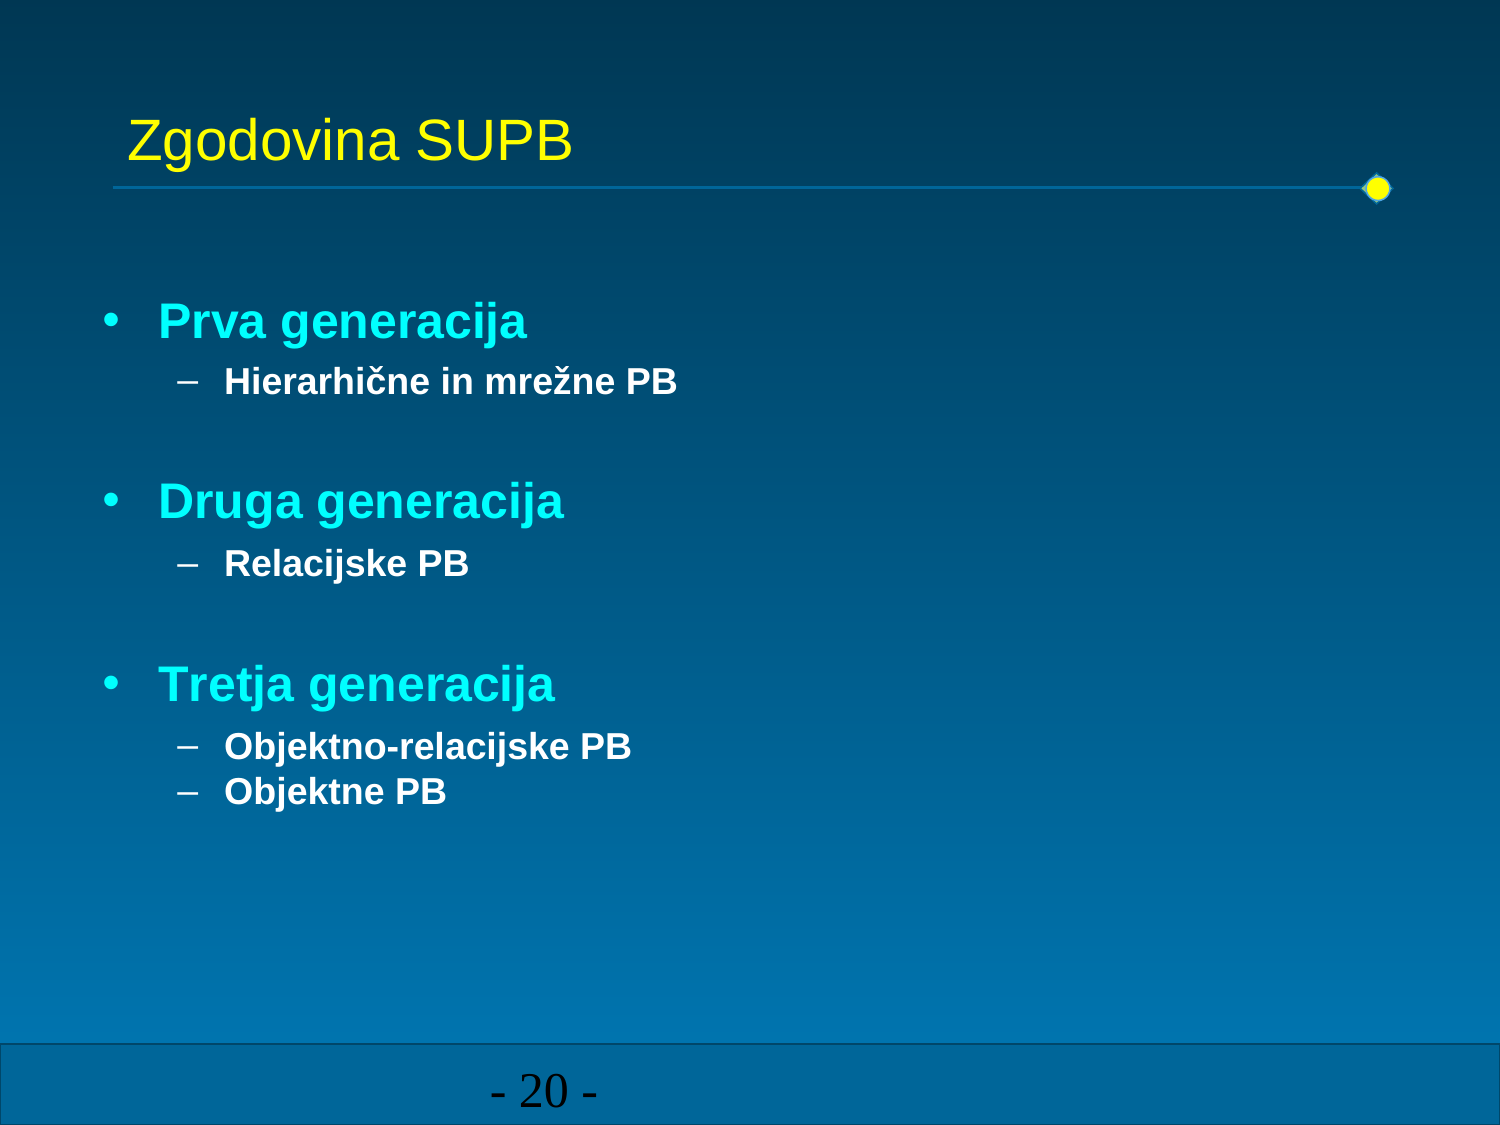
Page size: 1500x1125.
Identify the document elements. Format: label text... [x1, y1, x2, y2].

list Prva generacija Hierarhične in mrežne PB Druga generacija Relacijske PB Tretja generacija Objektno-relacijske PB Objektne PB [87, 287, 1356, 963]
title Zgodovina SUPB [112, 94, 1388, 181]
